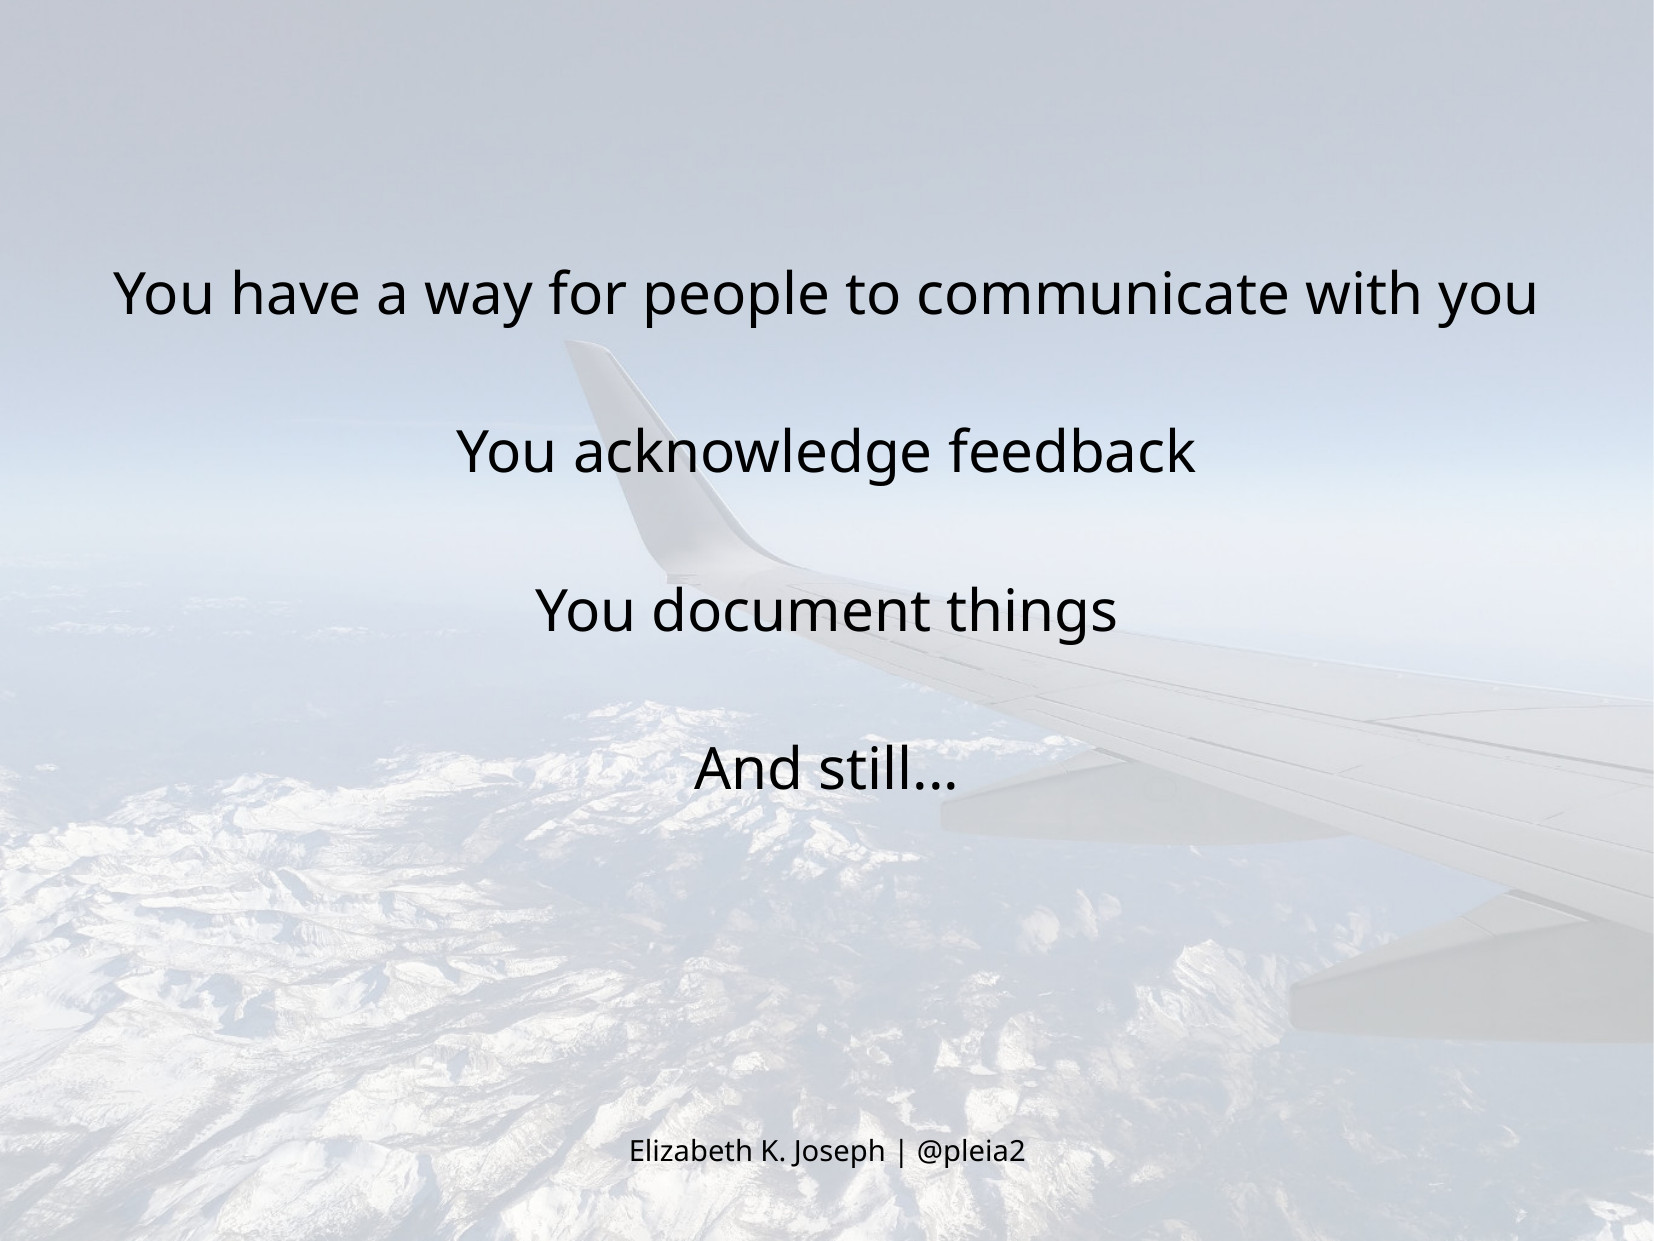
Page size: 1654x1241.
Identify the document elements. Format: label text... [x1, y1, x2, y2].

picture [0, 0, 1654, 1241]
subtitle You have a way for people to communicate with you You acknowledge feedback You document things And still... [82, 49, 1571, 1010]
